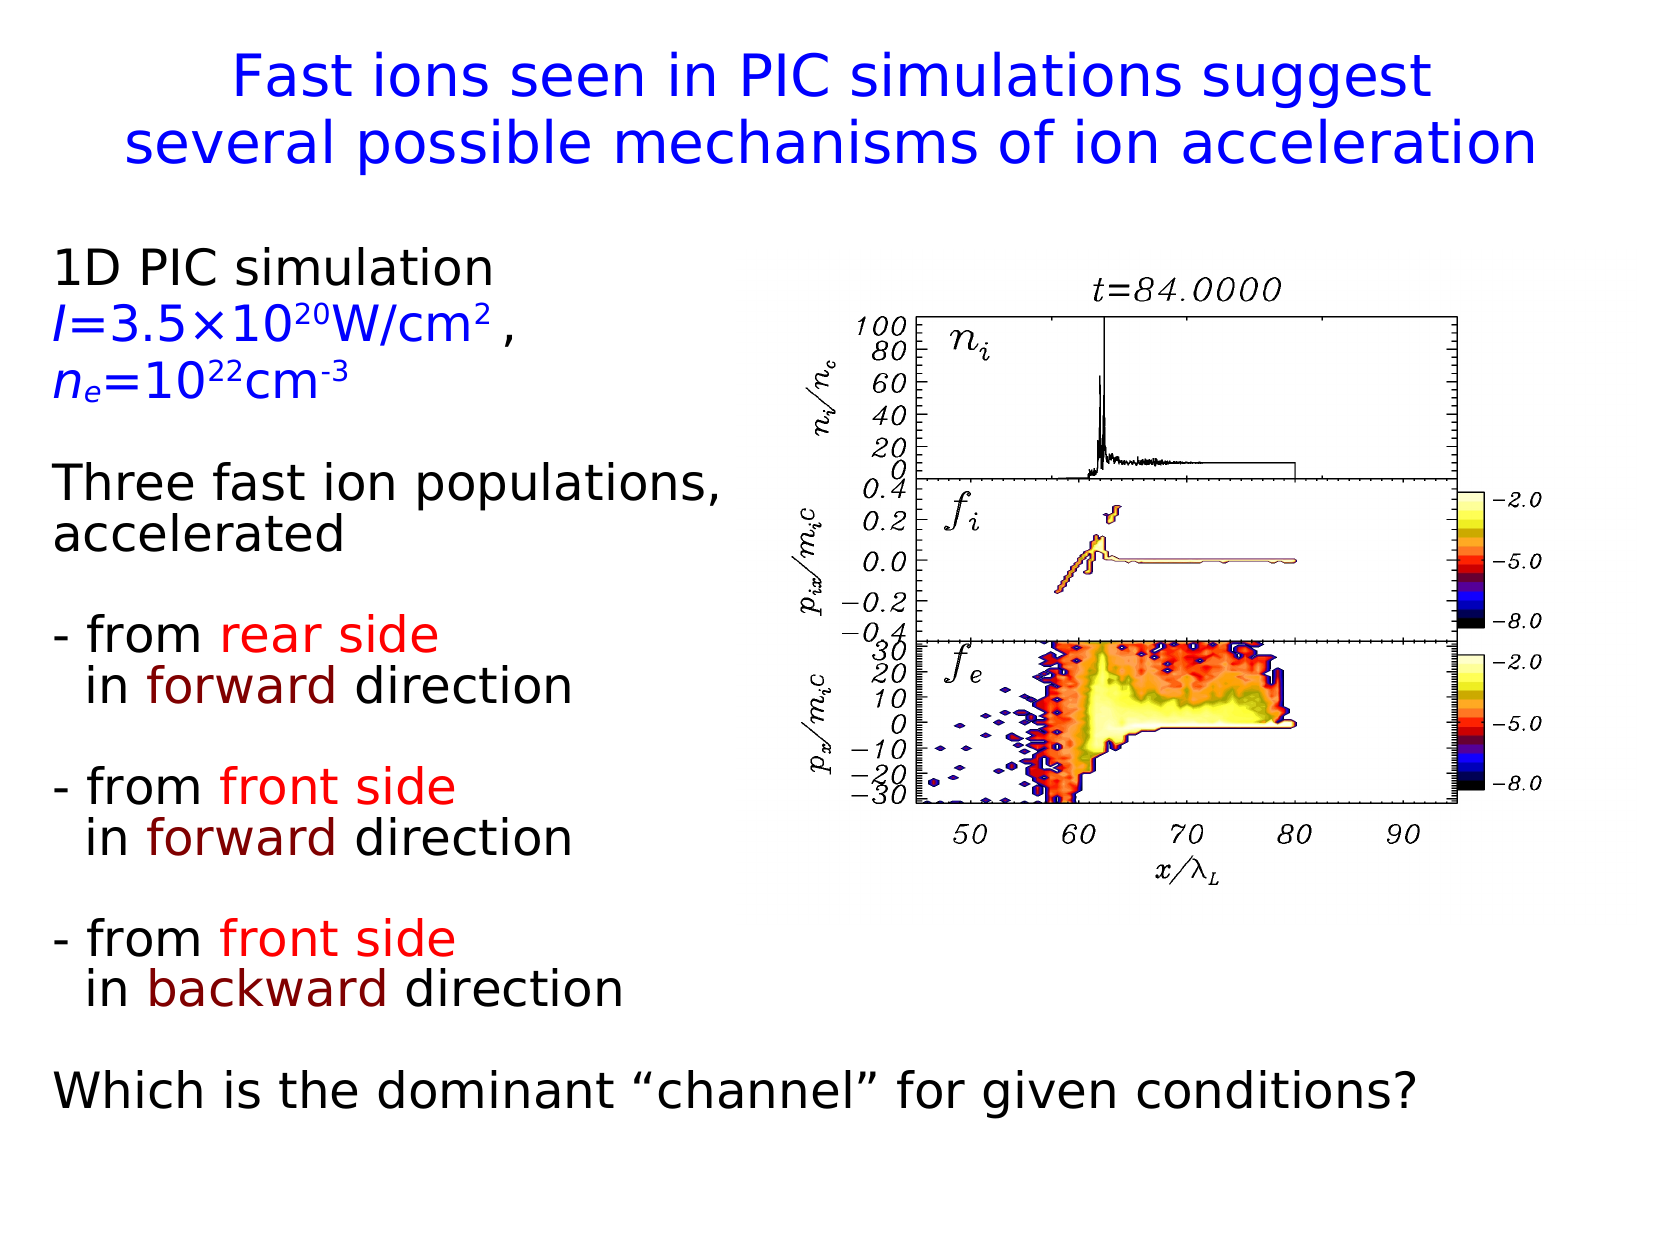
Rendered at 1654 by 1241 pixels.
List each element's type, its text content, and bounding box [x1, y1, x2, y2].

text_box Fast ions seen in PIC simulations suggest several possible mechanisms of ion acceleration [109, 36, 1555, 184]
picture [1404, 249, 1637, 925]
text_box 1D PIC simulation I=3.5×1020W/cm2 , ne=1022cm-3 Three fast ion populations, accelerated - from rear side in forward direction - from front side in forward direction - from front side in backward direction Which is the dominant “channel” for given conditions? [37, 237, 1404, 1203]
